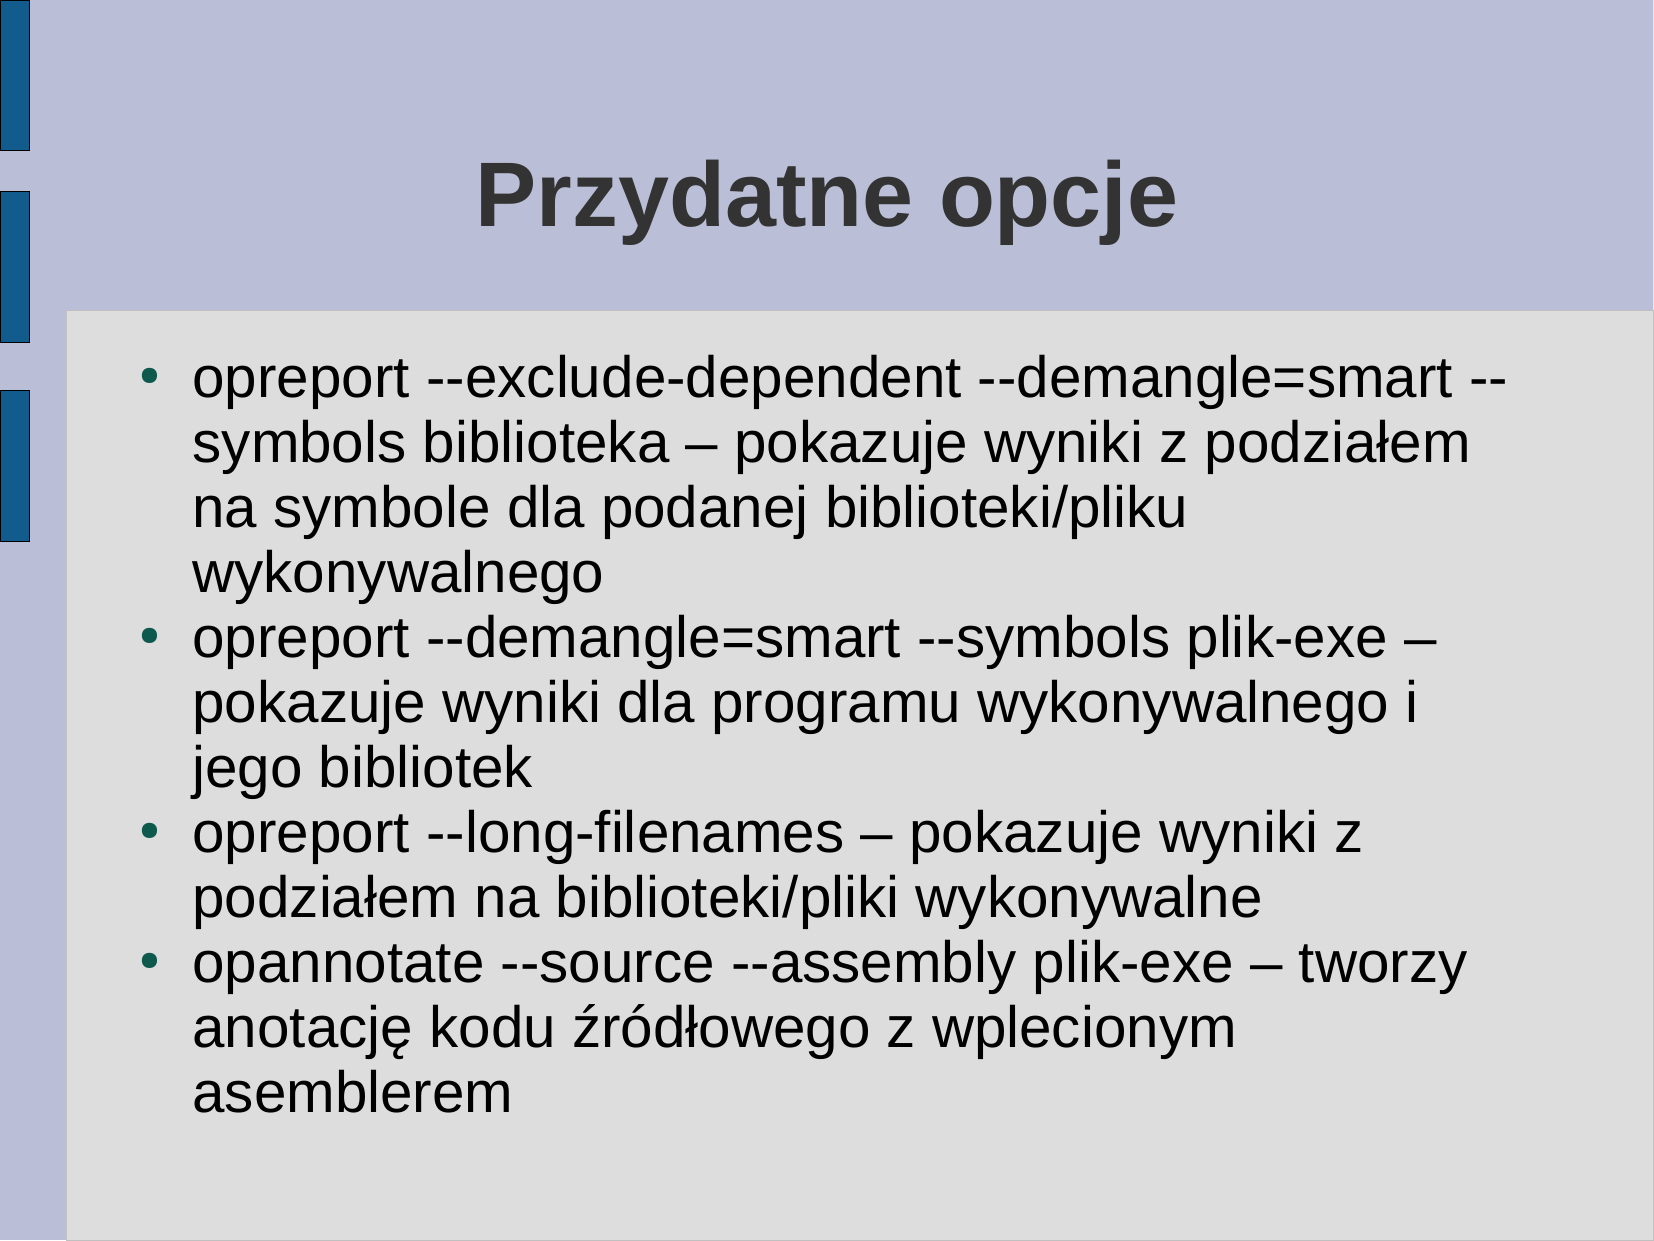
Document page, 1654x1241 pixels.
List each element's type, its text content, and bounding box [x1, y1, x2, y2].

list opreport --exclude-dependent --demangle=smart --symbols biblioteka – pokazuje wyniki z podziałem na symbole dla podanej biblioteki/pliku wykonywalnego opreport --demangle=smart --symbols plik-exe – pokazuje wyniki dla programu wykonywalnego i jego bibliotek opreport --long-filenames – pokazuje wyniki z podziałem na biblioteki/pliki wykonywalne opannotate --source --assembly plik-exe – tworzy anotację kodu źródłowego z wplecionym asemblerem [121, 344, 1534, 1216]
title Przydatne opcje [121, 91, 1534, 299]
